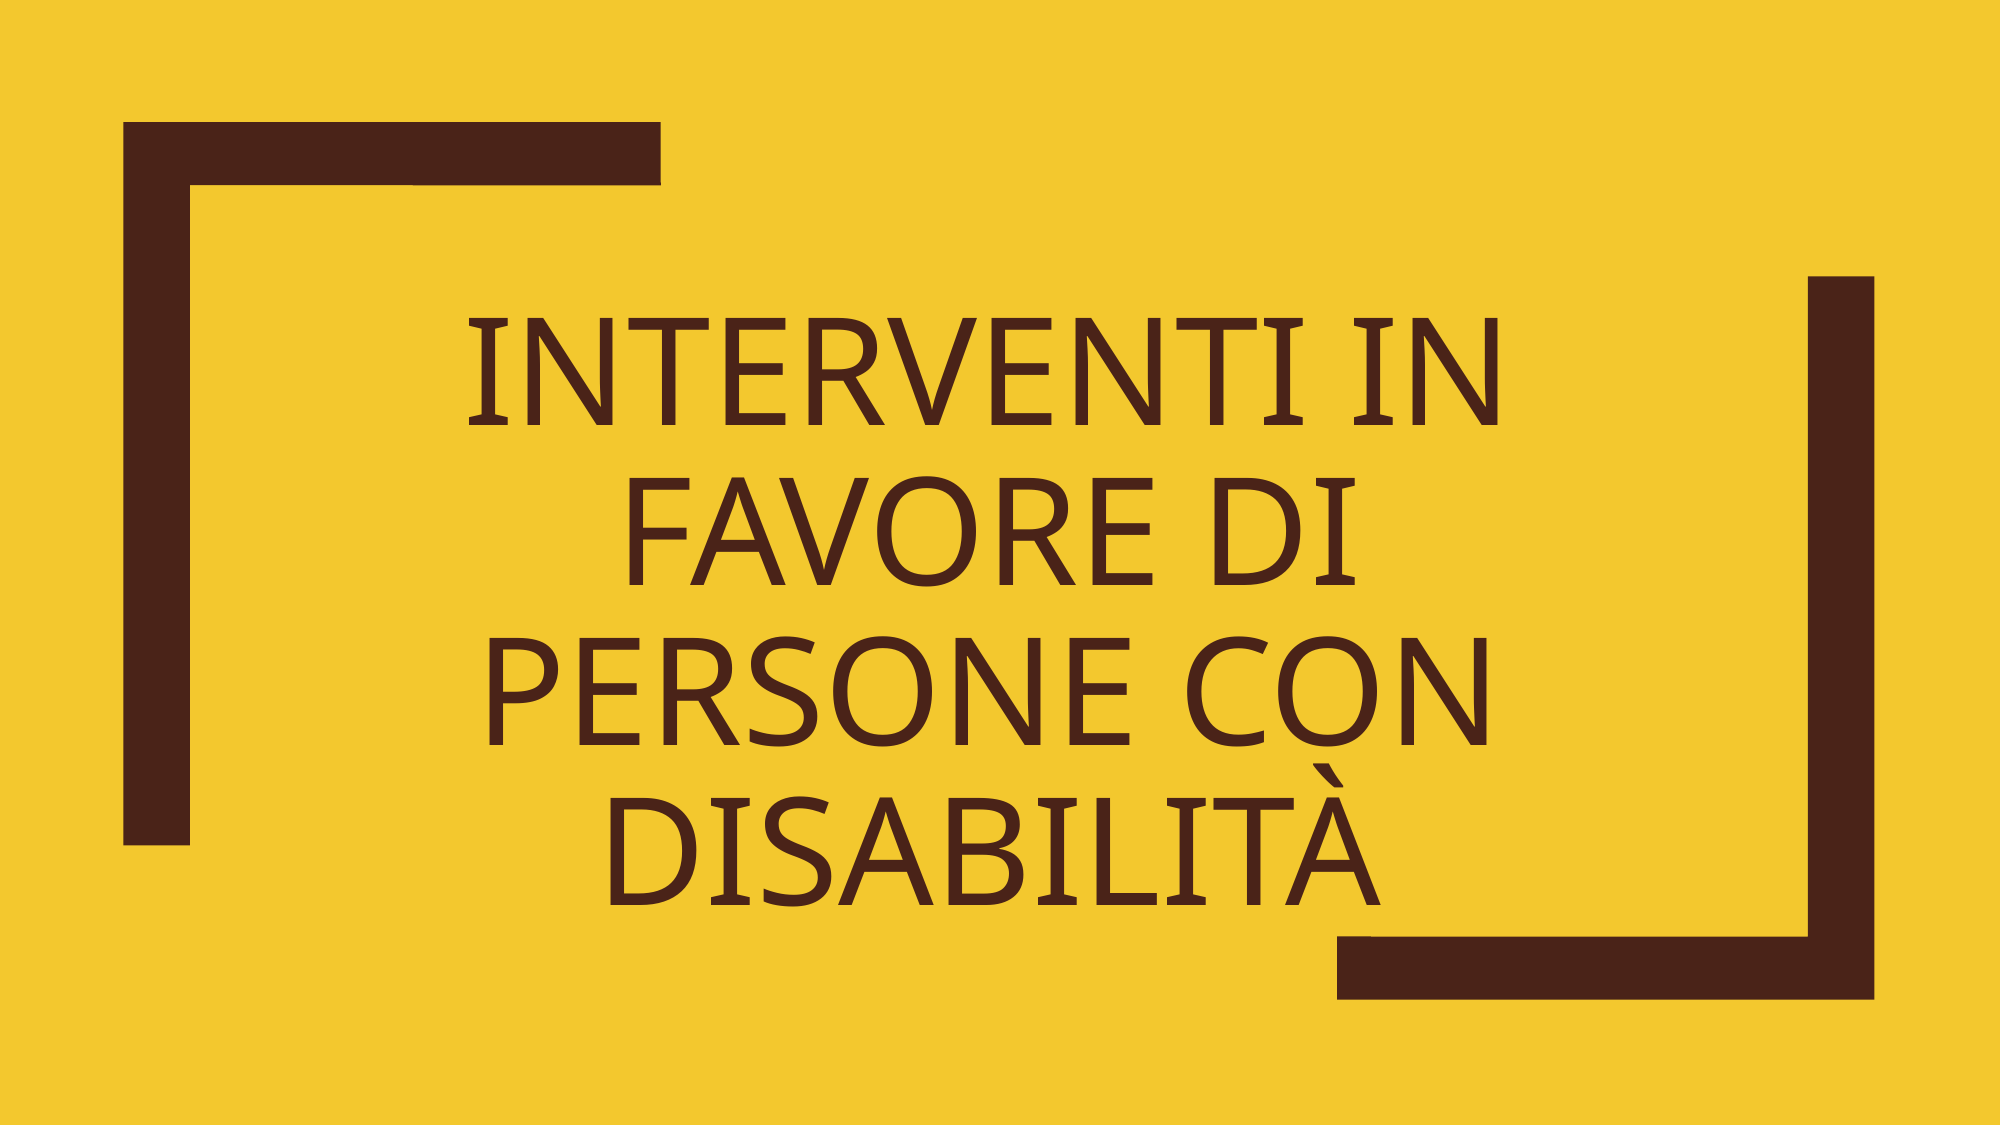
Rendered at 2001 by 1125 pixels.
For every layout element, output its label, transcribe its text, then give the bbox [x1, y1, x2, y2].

title INTERVENTI IN FAVORE DI PERSONE CON DISABILITà [302, 289, 1675, 772]
